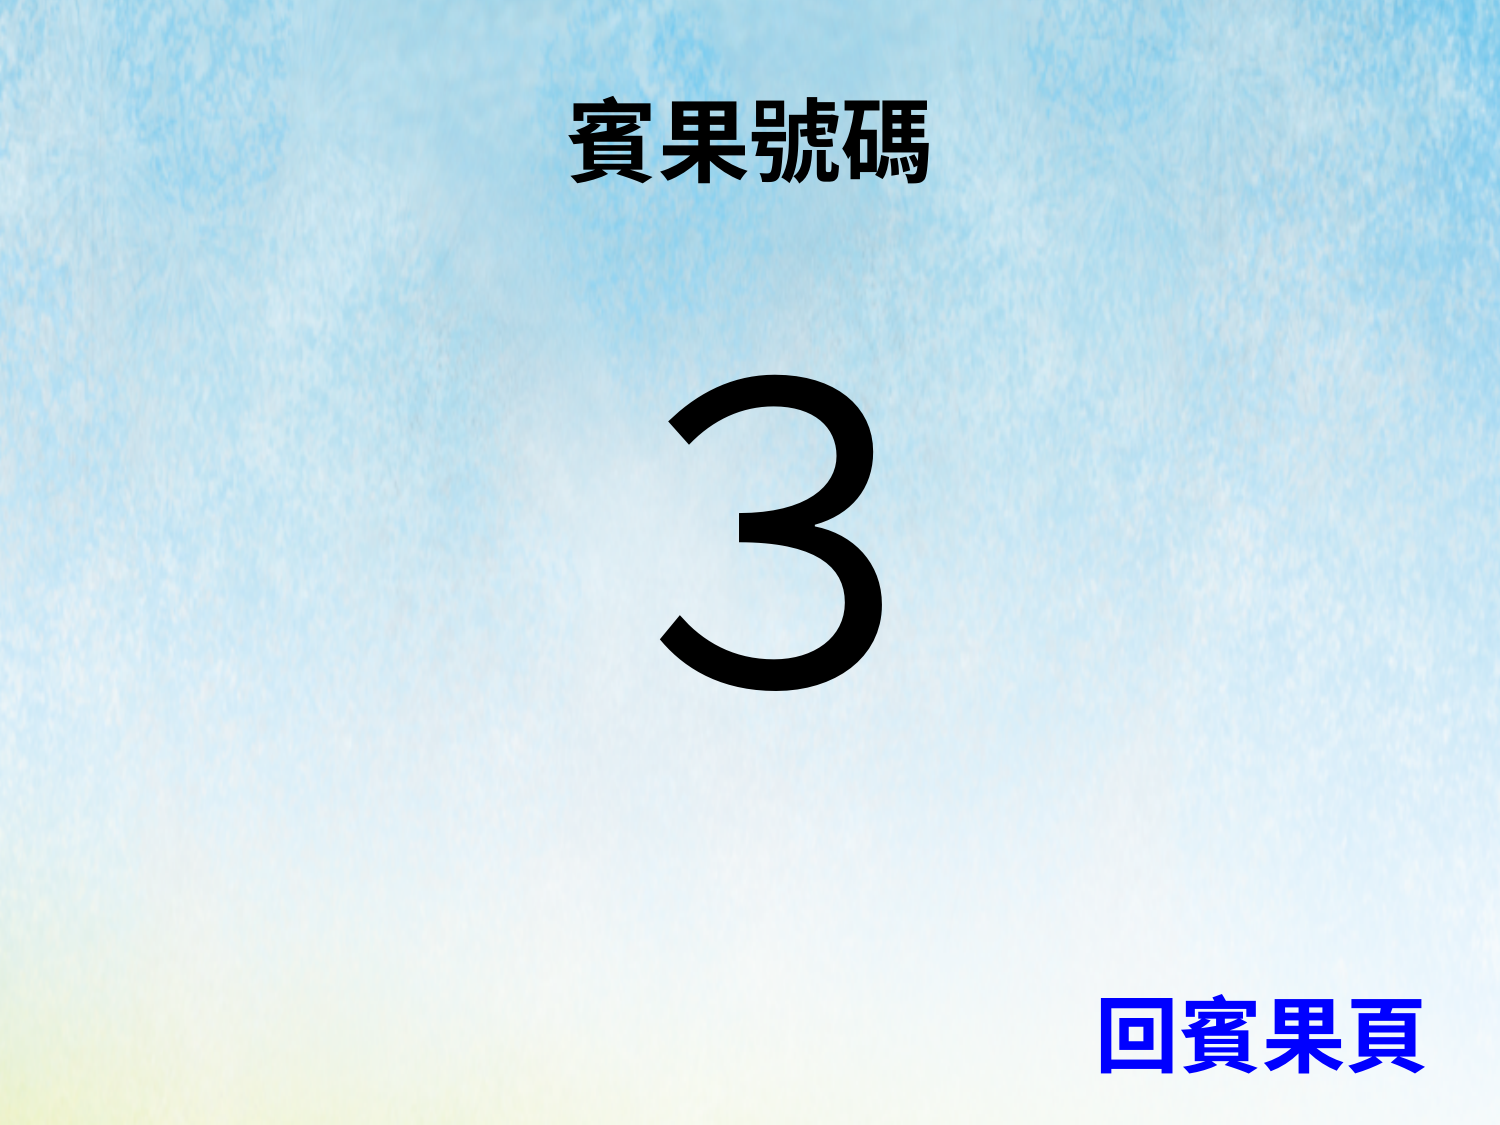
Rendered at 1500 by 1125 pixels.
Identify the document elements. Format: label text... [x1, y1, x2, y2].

text_box 回賓果頁 [1080, 975, 1448, 1093]
list ３ [75, 262, 1426, 1005]
title 賓果號碼 [75, 45, 1426, 233]
